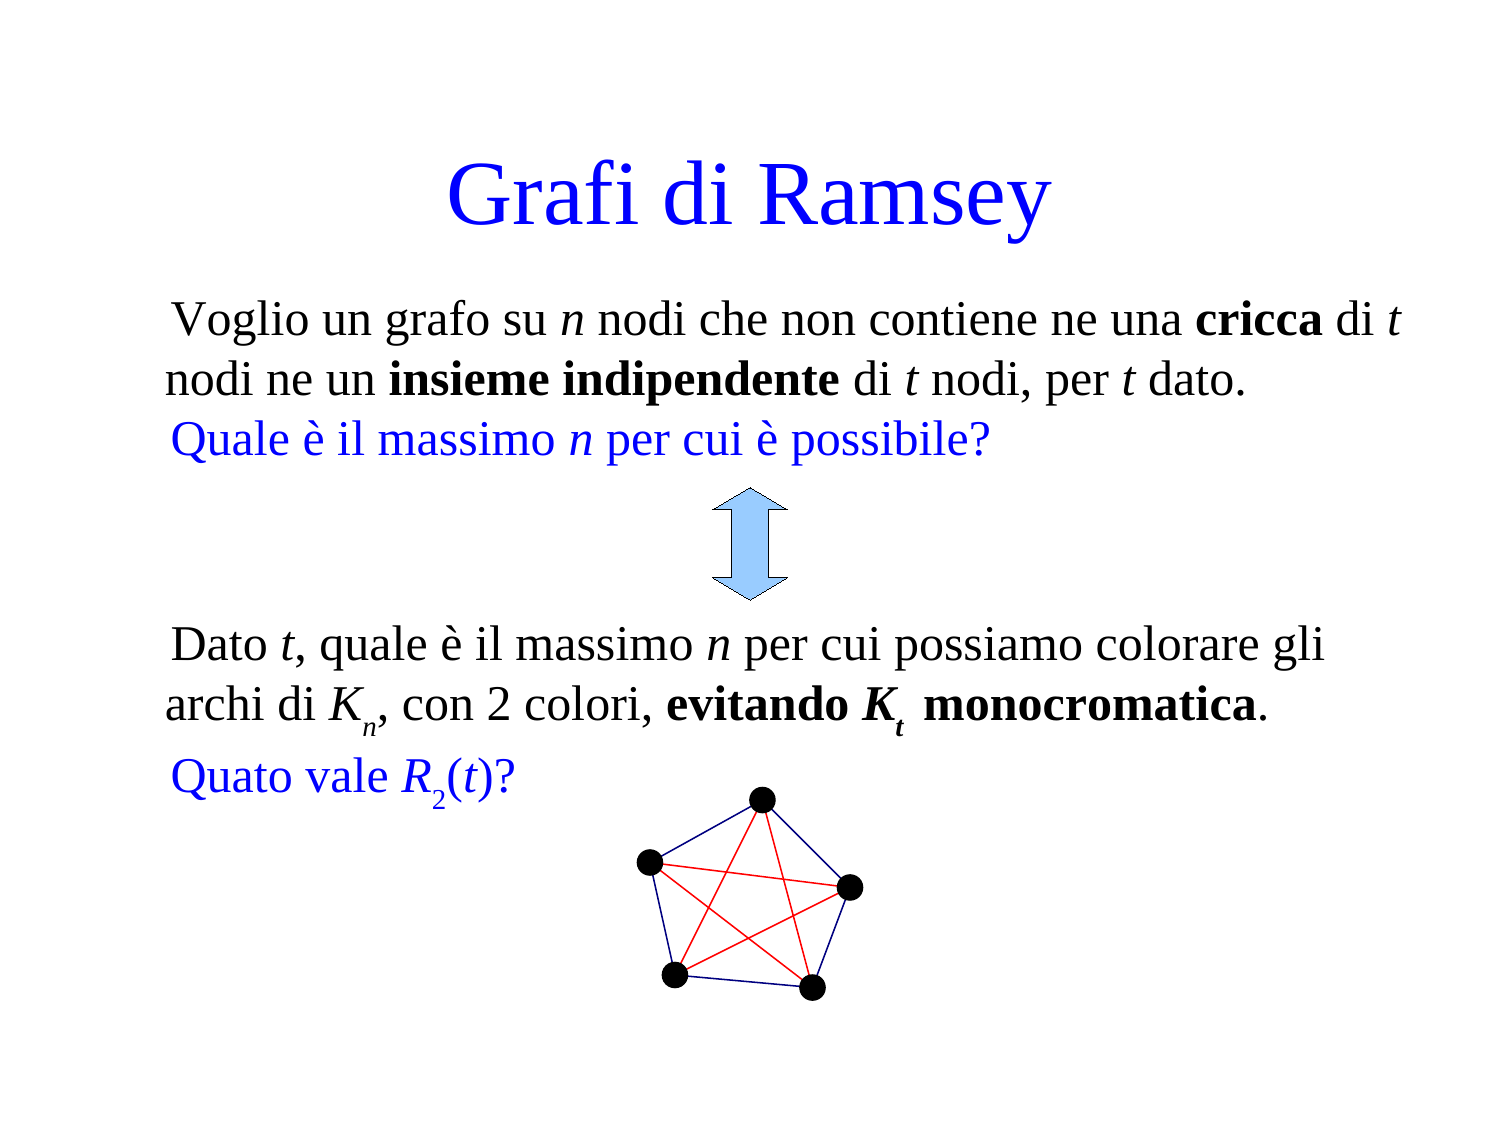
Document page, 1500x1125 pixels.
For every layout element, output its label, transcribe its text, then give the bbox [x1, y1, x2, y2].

text_box [712, 487, 788, 601]
text_box Dato t, quale è il massimo n per cui possiamo colorare gli archi di Kn, con 2 colori, evitando Kt monocromatica. Quato vale R2(t)? [150, 602, 1388, 823]
title Grafi di Ramsey [112, 99, 1388, 288]
text_box [837, 874, 863, 901]
text_box [662, 962, 688, 988]
text_box [749, 787, 775, 813]
text_box [799, 975, 826, 1001]
text_box [637, 849, 663, 876]
text_box Voglio un grafo su n nodi che non contiene ne una cricca di t nodi ne un insieme indipendente di t nodi, per t dato. Quale è il massimo n per cui è possibile? [150, 277, 1426, 473]
